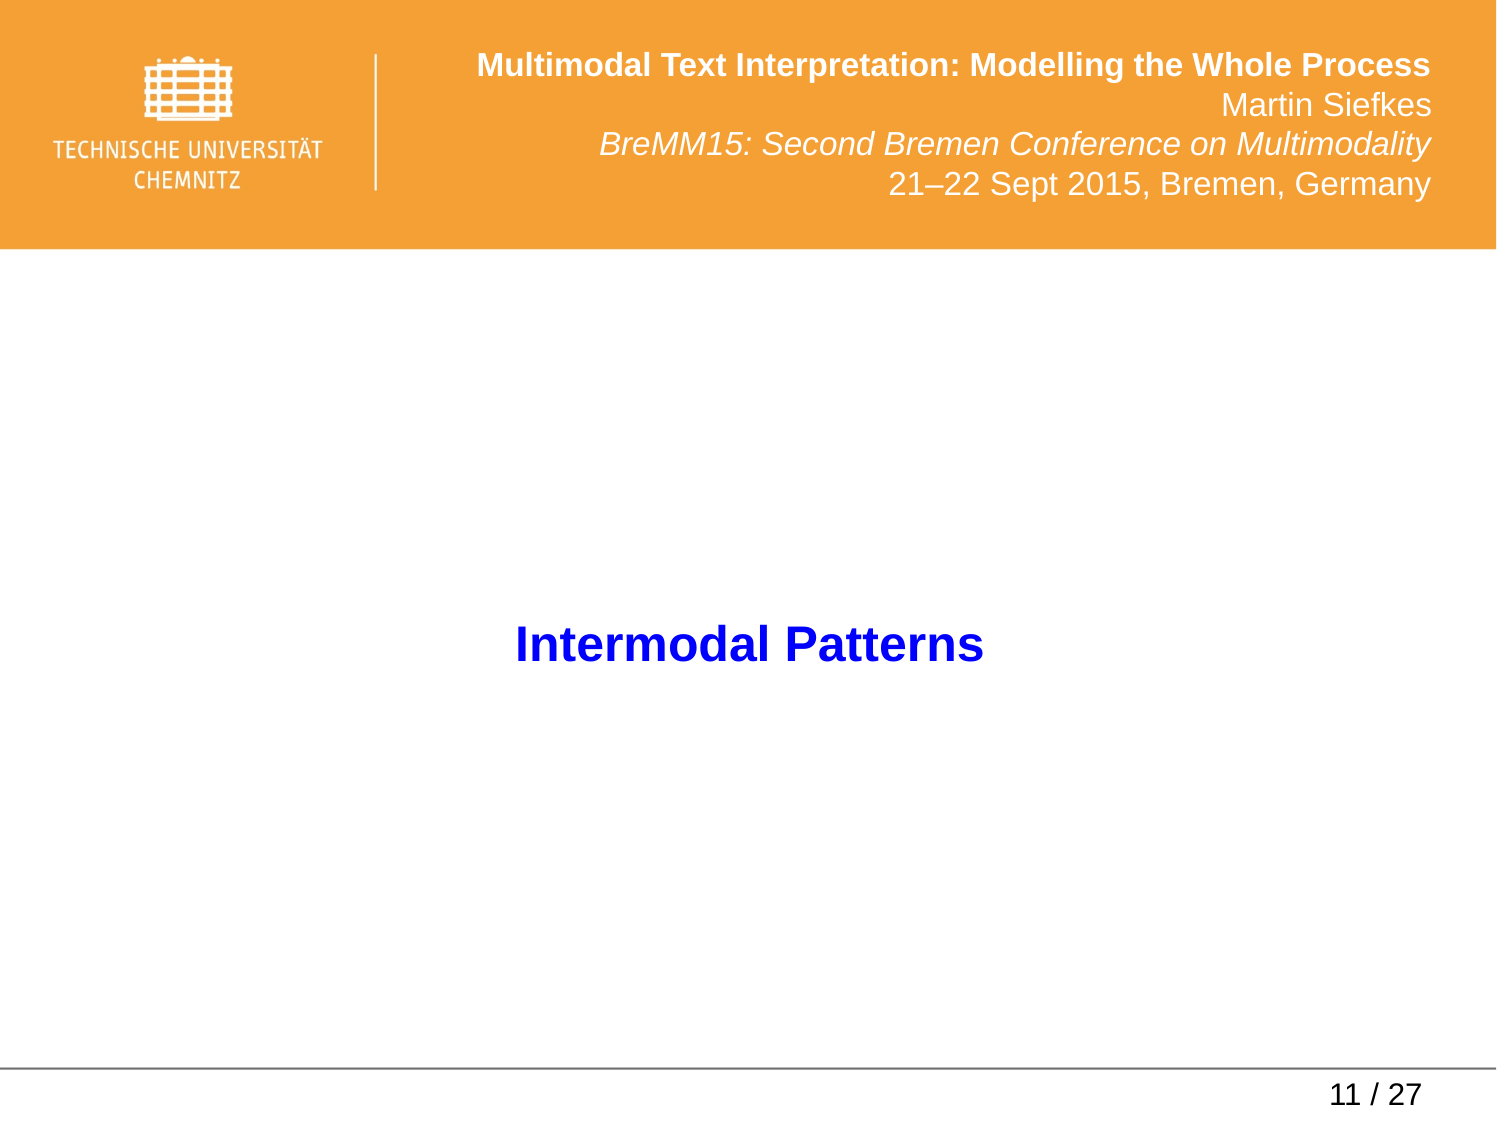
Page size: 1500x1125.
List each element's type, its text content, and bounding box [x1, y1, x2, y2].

text_box Intermodal Patterns [59, 603, 1441, 739]
picture [0, 0, 1497, 1125]
text_box <Foliennummer> / 27 [1162, 1069, 1500, 1120]
list [419, 45, 774, 197]
